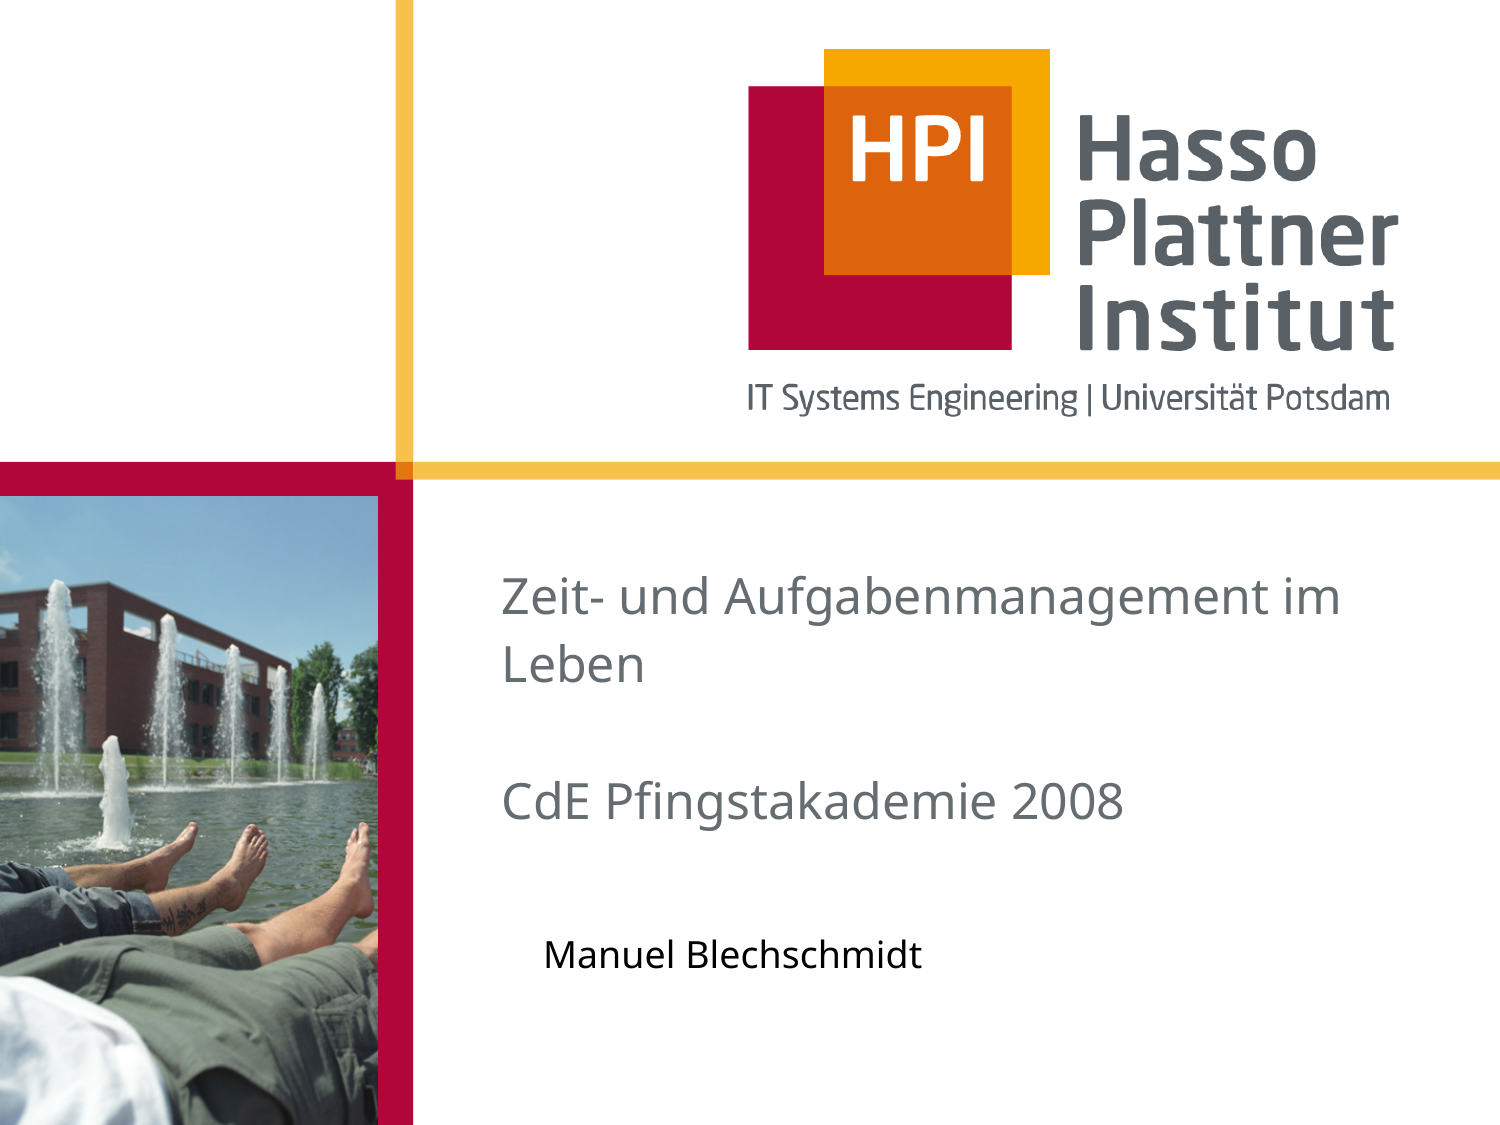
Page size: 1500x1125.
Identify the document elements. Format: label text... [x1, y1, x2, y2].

picture [0, 496, 378, 1125]
subtitle Manuel Blechschmidt [513, 798, 1459, 1053]
title Zeit- und Aufgabenmanagement im Leben CdE Pfingstakademie 2008 [501, 561, 1453, 805]
